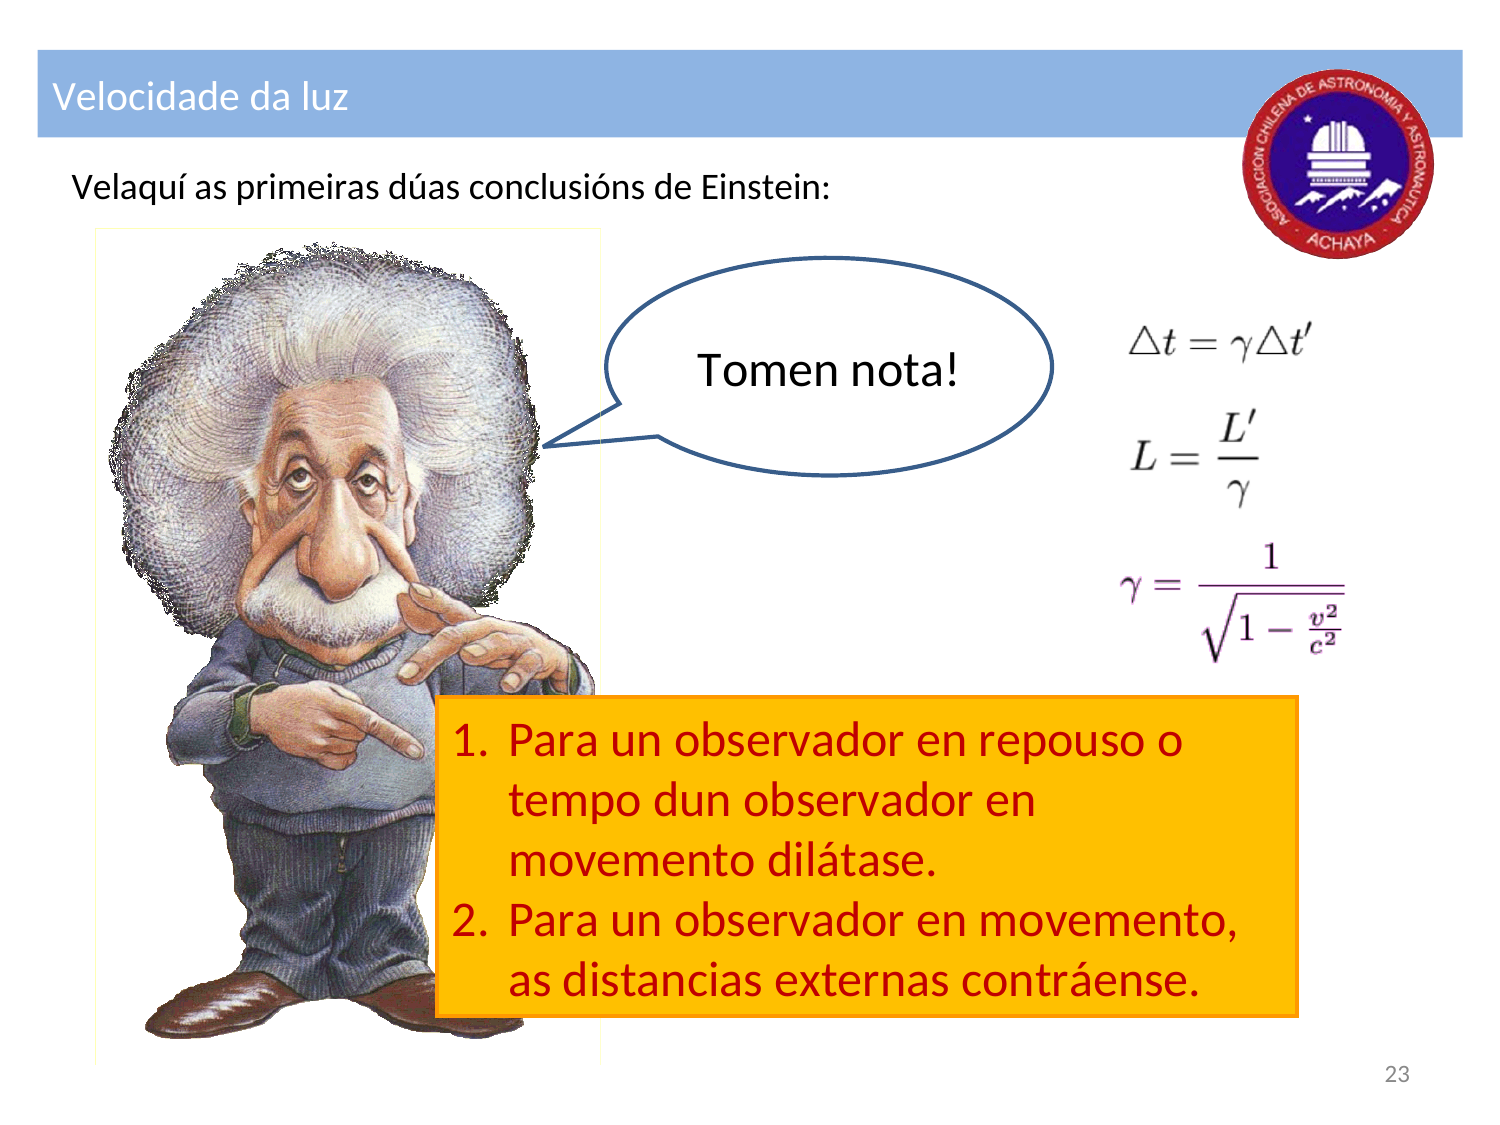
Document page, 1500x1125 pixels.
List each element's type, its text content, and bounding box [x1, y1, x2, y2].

picture [1101, 517, 1376, 695]
text_box Velocidade da luz [37, 49, 1463, 138]
text_box Para un observador en repouso o tempo dun observador en movemento dilátase. Para un observador en movemento, as distancias externas contráense. [437, 697, 1298, 1017]
text_box Velaquí as primeiras dúas conclusións de Einstein: [56, 154, 1021, 215]
picture [1100, 292, 1336, 392]
picture [95, 228, 601, 1065]
text_box Tomen nota! [601, 257, 1053, 476]
picture [1120, 400, 1272, 514]
text_box <número> [1074, 1042, 1426, 1103]
picture [1240, 67, 1436, 260]
